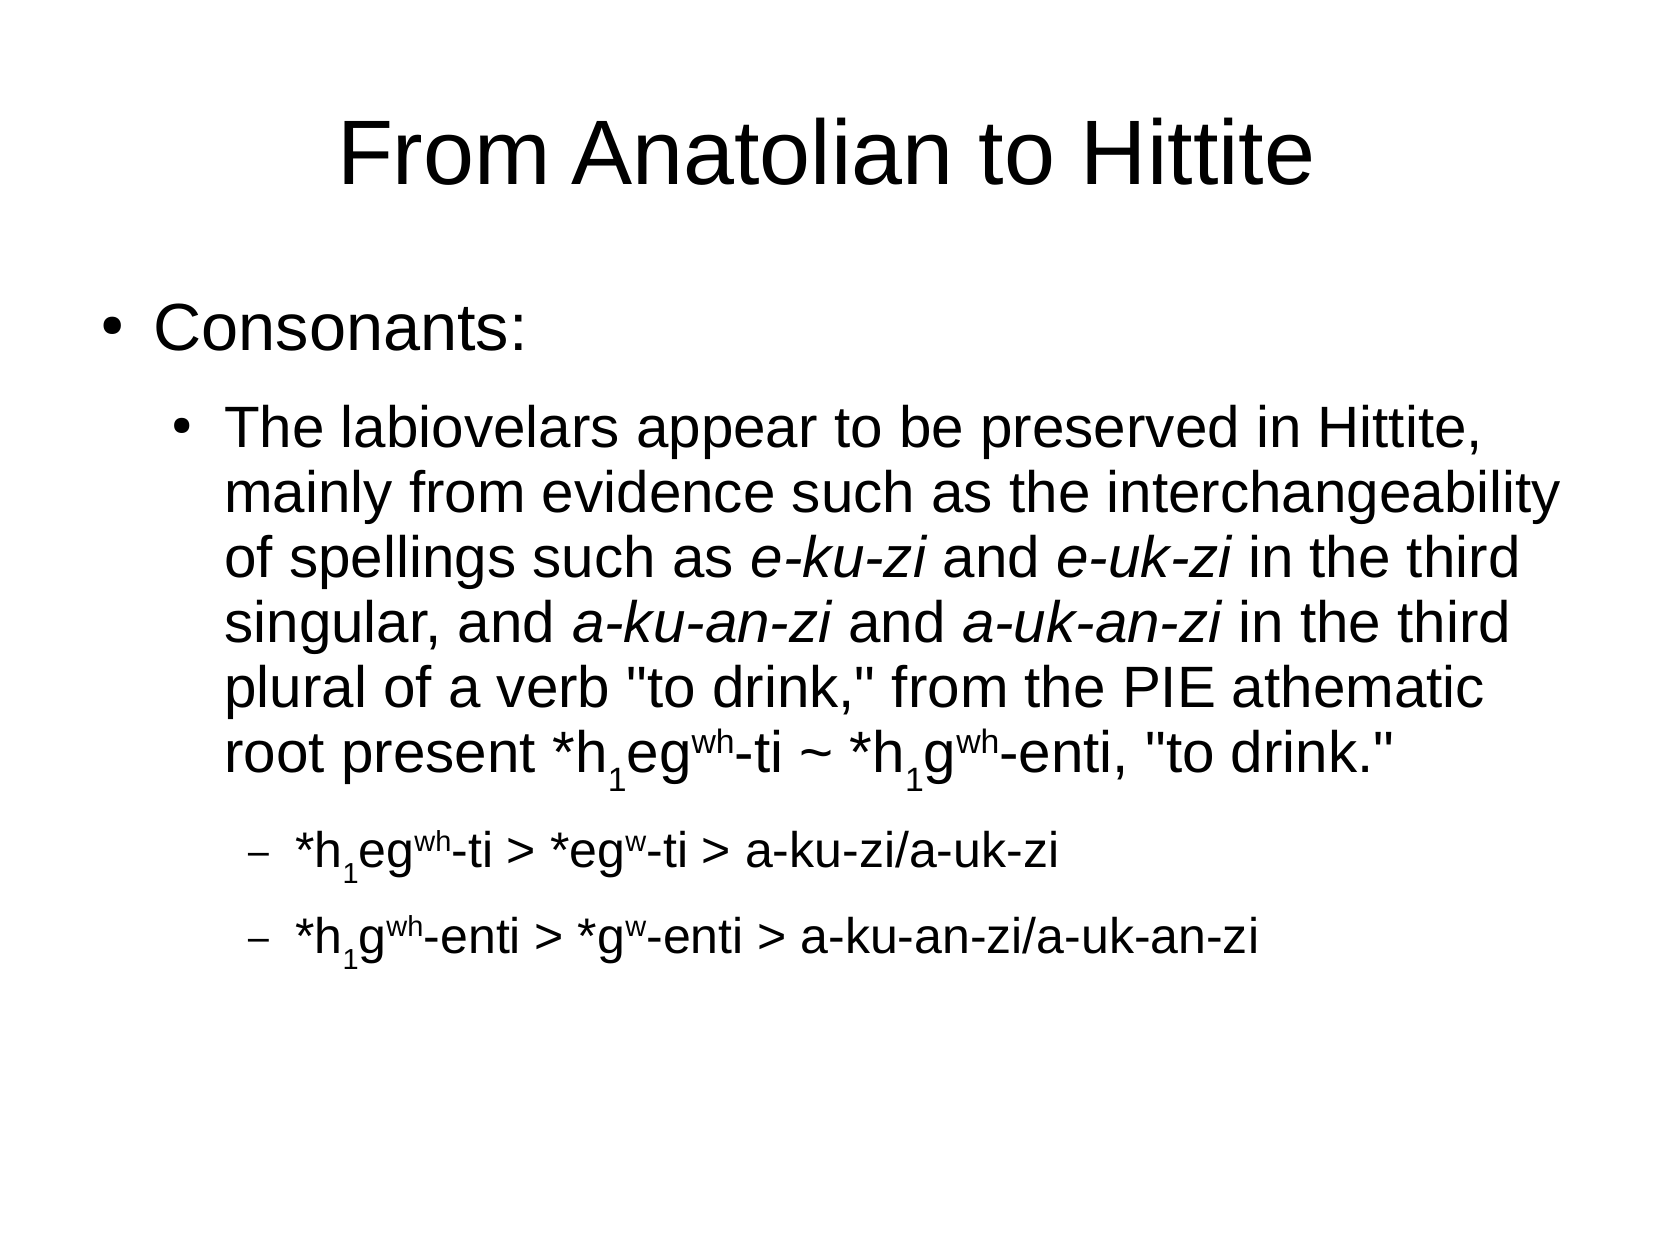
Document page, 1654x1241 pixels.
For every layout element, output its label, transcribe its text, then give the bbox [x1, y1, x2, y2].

title From Anatolian to Hittite [82, 49, 1571, 257]
list Consonants: The labiovelars appear to be preserved in Hittite, mainly from evidence such as the interchangeability of spellings such as e-ku-zi and e-uk-zi in the third singular, and a-ku-an-zi and a-uk-an-zi in the third plural of a verb "to drink," from the PIE athematic root present *h1egwh-ti ~ *h1gwh-enti, "to drink." *h1egwh-ti > *egw-ti > a-ku-zi/a-uk-zi *h1gwh-enti > *gw-enti > a-ku-an-zi/a-uk-an-zi [82, 290, 1571, 1109]
